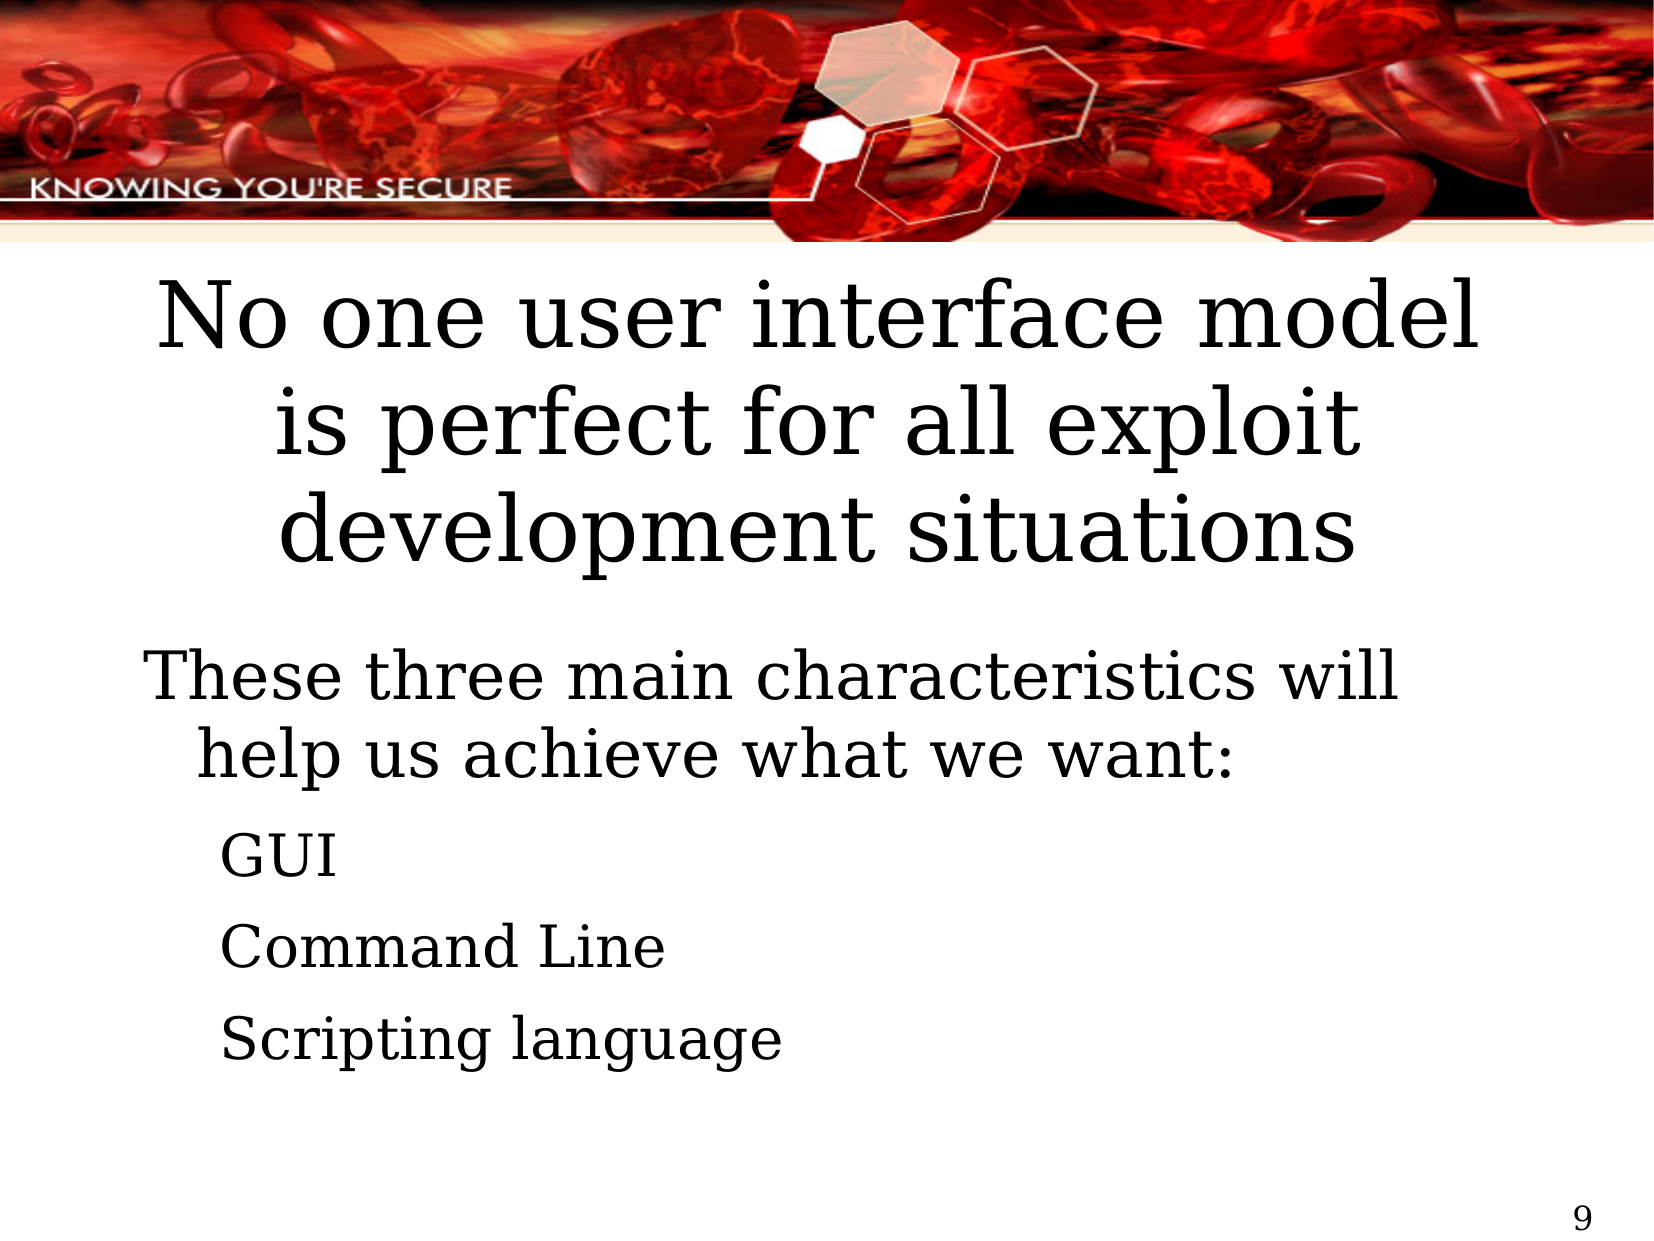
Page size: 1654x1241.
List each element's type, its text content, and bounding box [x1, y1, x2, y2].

title No one user interface model is perfect for all exploit development situations [112, 262, 1525, 584]
picture [0, 0, 1654, 242]
list These three main characteristics will help us achieve what we want: GUI Command Line Scripting language [125, 637, 1538, 1175]
